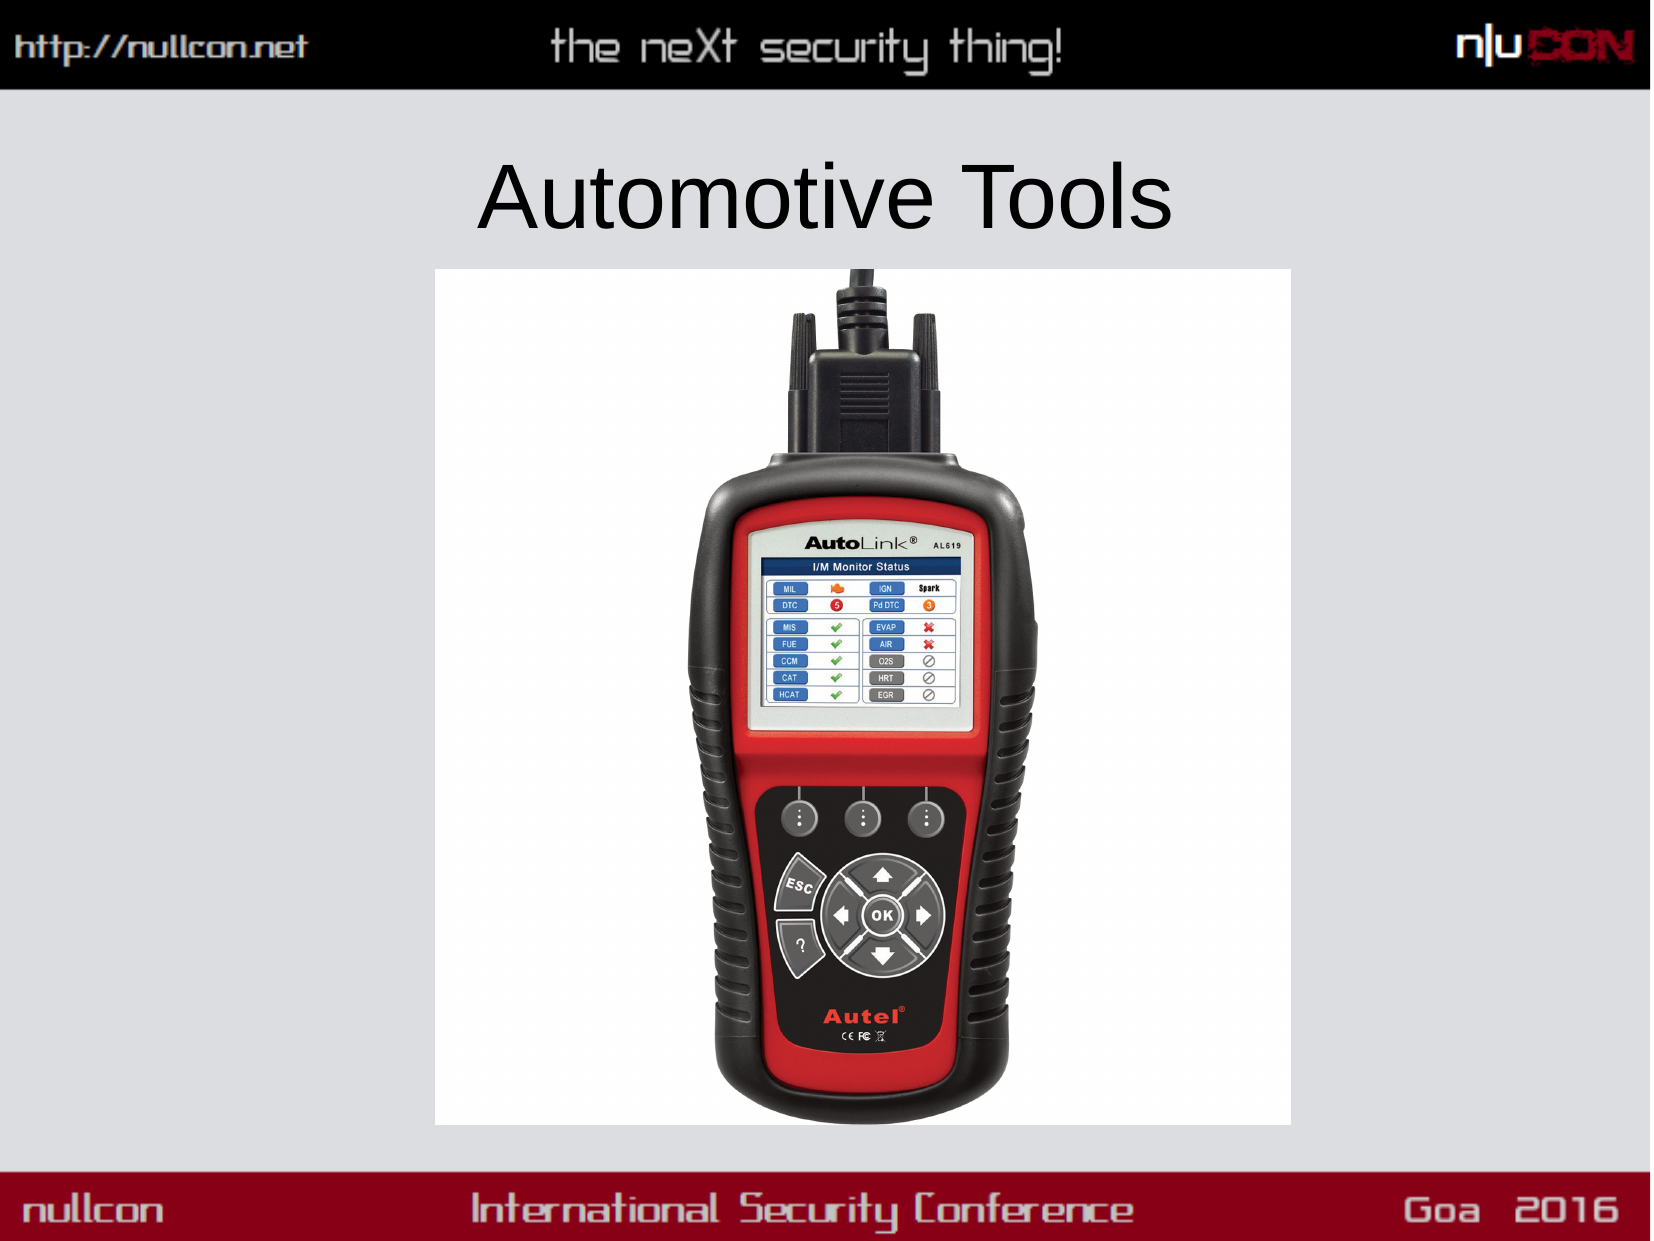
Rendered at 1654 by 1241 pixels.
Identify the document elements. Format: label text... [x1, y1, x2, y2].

title Automotive Tools [82, 92, 1571, 301]
picture [0, 0, 1651, 1241]
